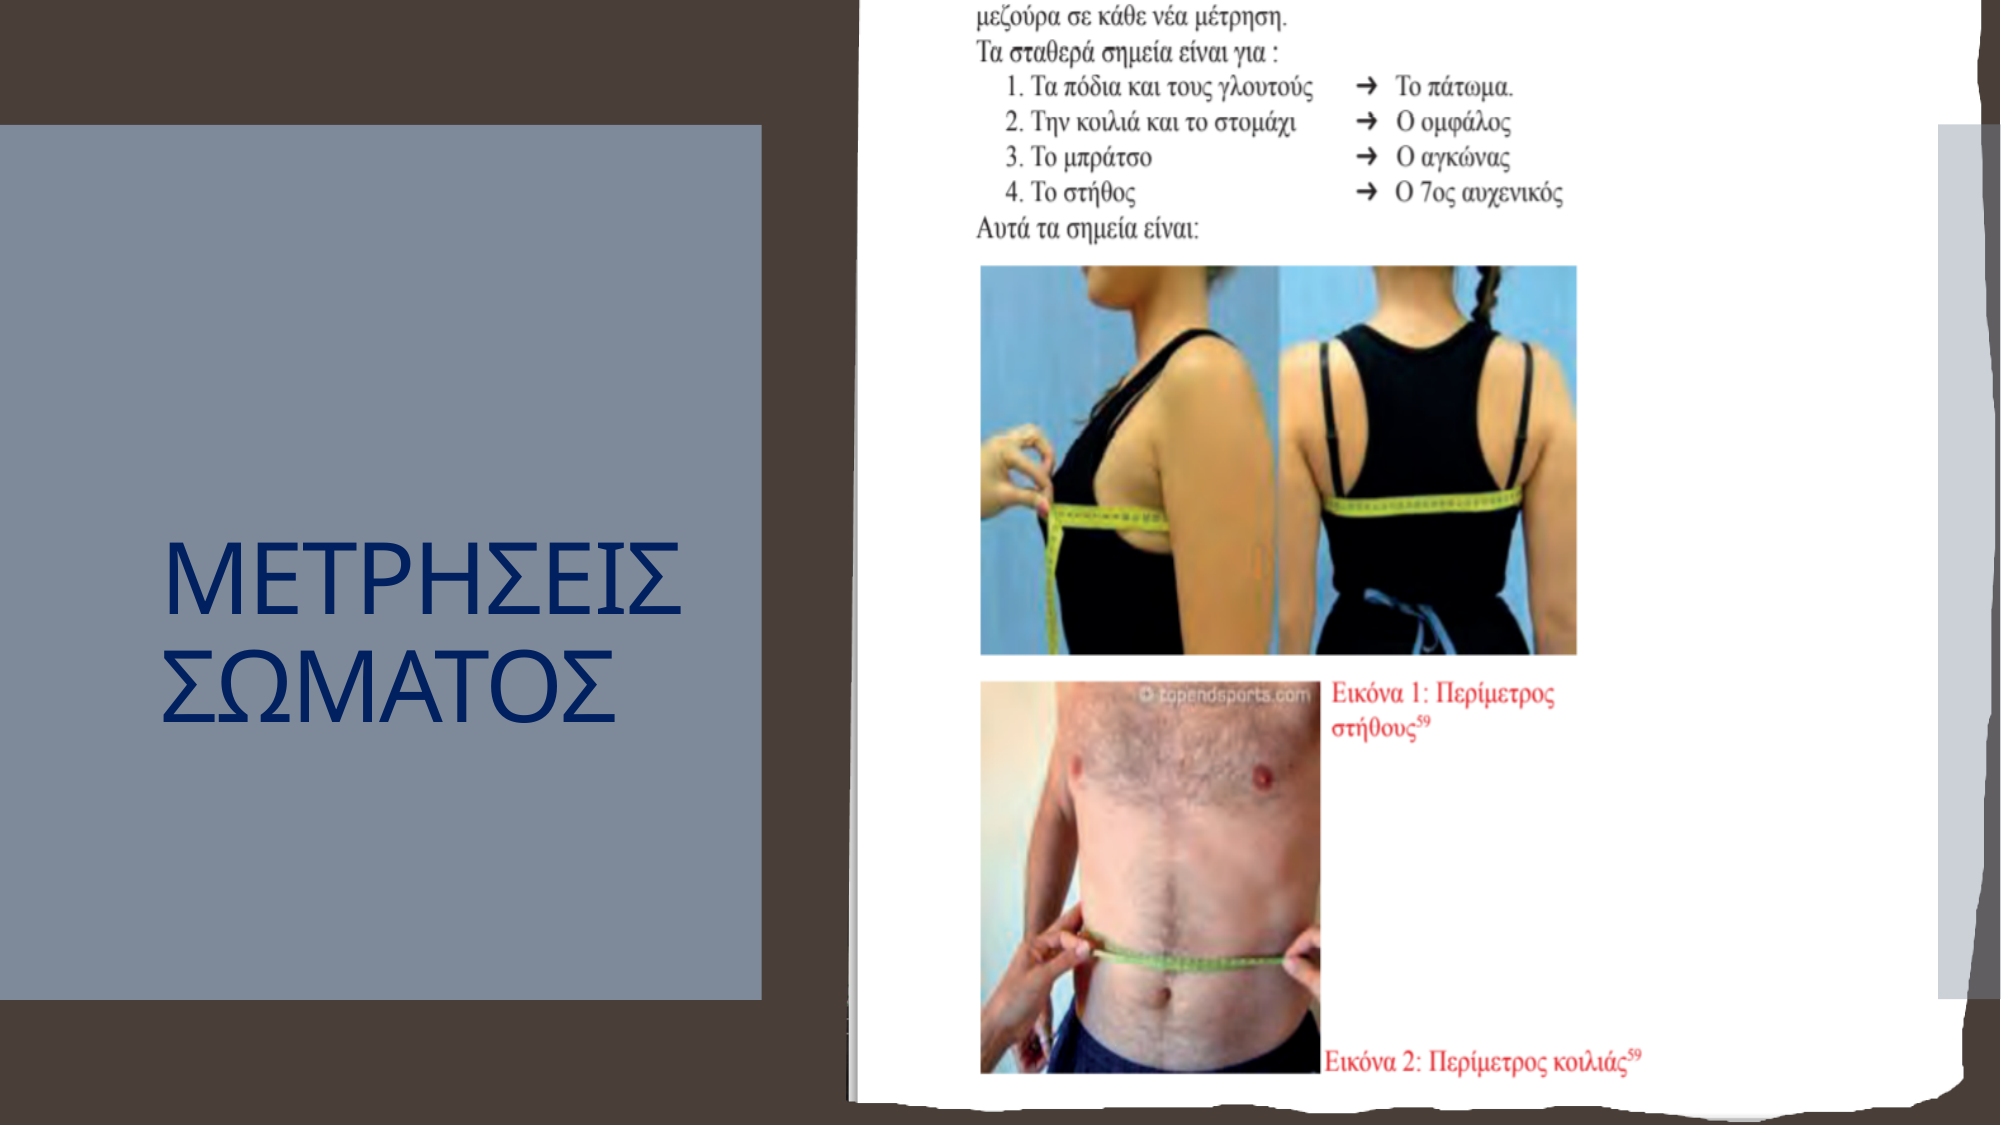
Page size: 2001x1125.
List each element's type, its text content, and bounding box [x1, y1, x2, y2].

text_box [1938, 124, 2000, 999]
picture [840, 0, 2000, 1125]
title ΜΕΤΡΗΣΕΙΣ ΣΩΜΑΤΟΣ [145, 217, 750, 752]
text_box [0, 0, 840, 1125]
